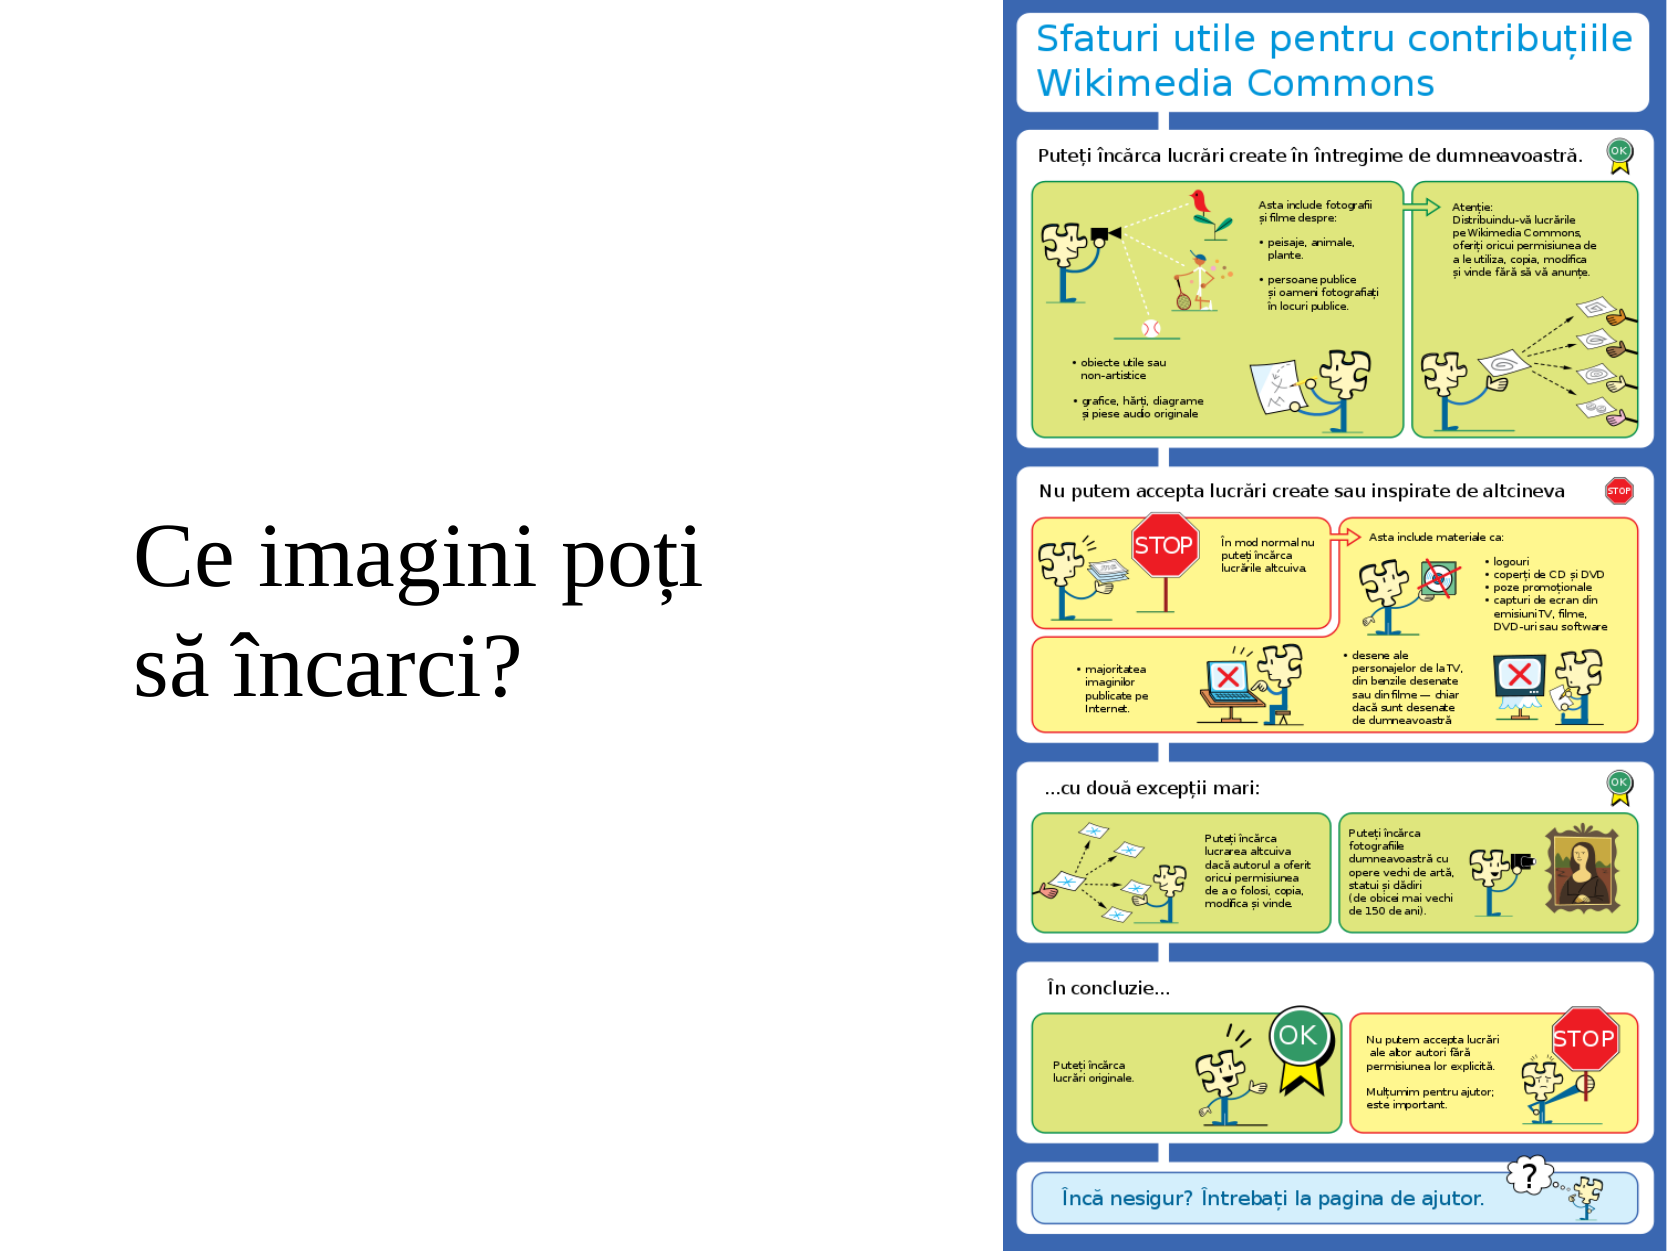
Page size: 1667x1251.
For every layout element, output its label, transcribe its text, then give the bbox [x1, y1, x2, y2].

title Ce imagini poți să încarci? [118, 57, 768, 1152]
picture [1003, 0, 1667, 1251]
